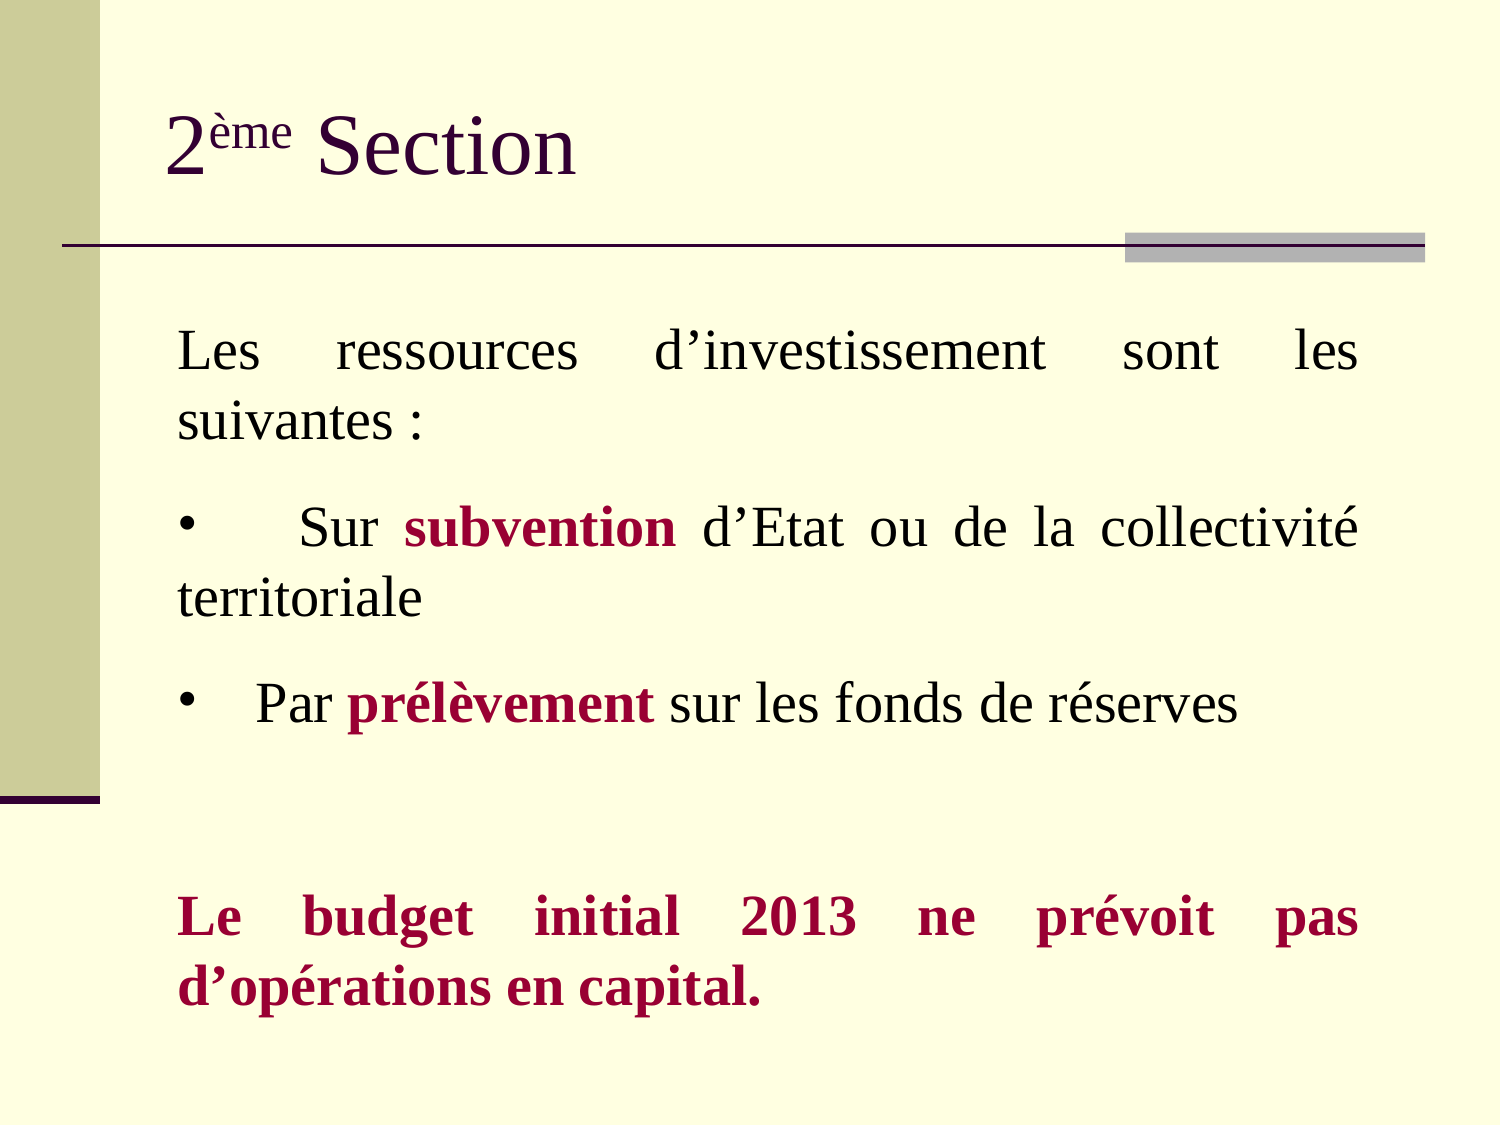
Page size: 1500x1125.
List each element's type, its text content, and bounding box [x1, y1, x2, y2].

title 2ème Section [150, 45, 1426, 234]
text_box Les ressources d’investissement sont les suivantes : Sur subvention d’Etat ou de la collectivité territoriale Par prélèvement sur les fonds de réserves Le budget initial 2013 ne prévoit pas d’opérations en capital. [162, 303, 1375, 1025]
